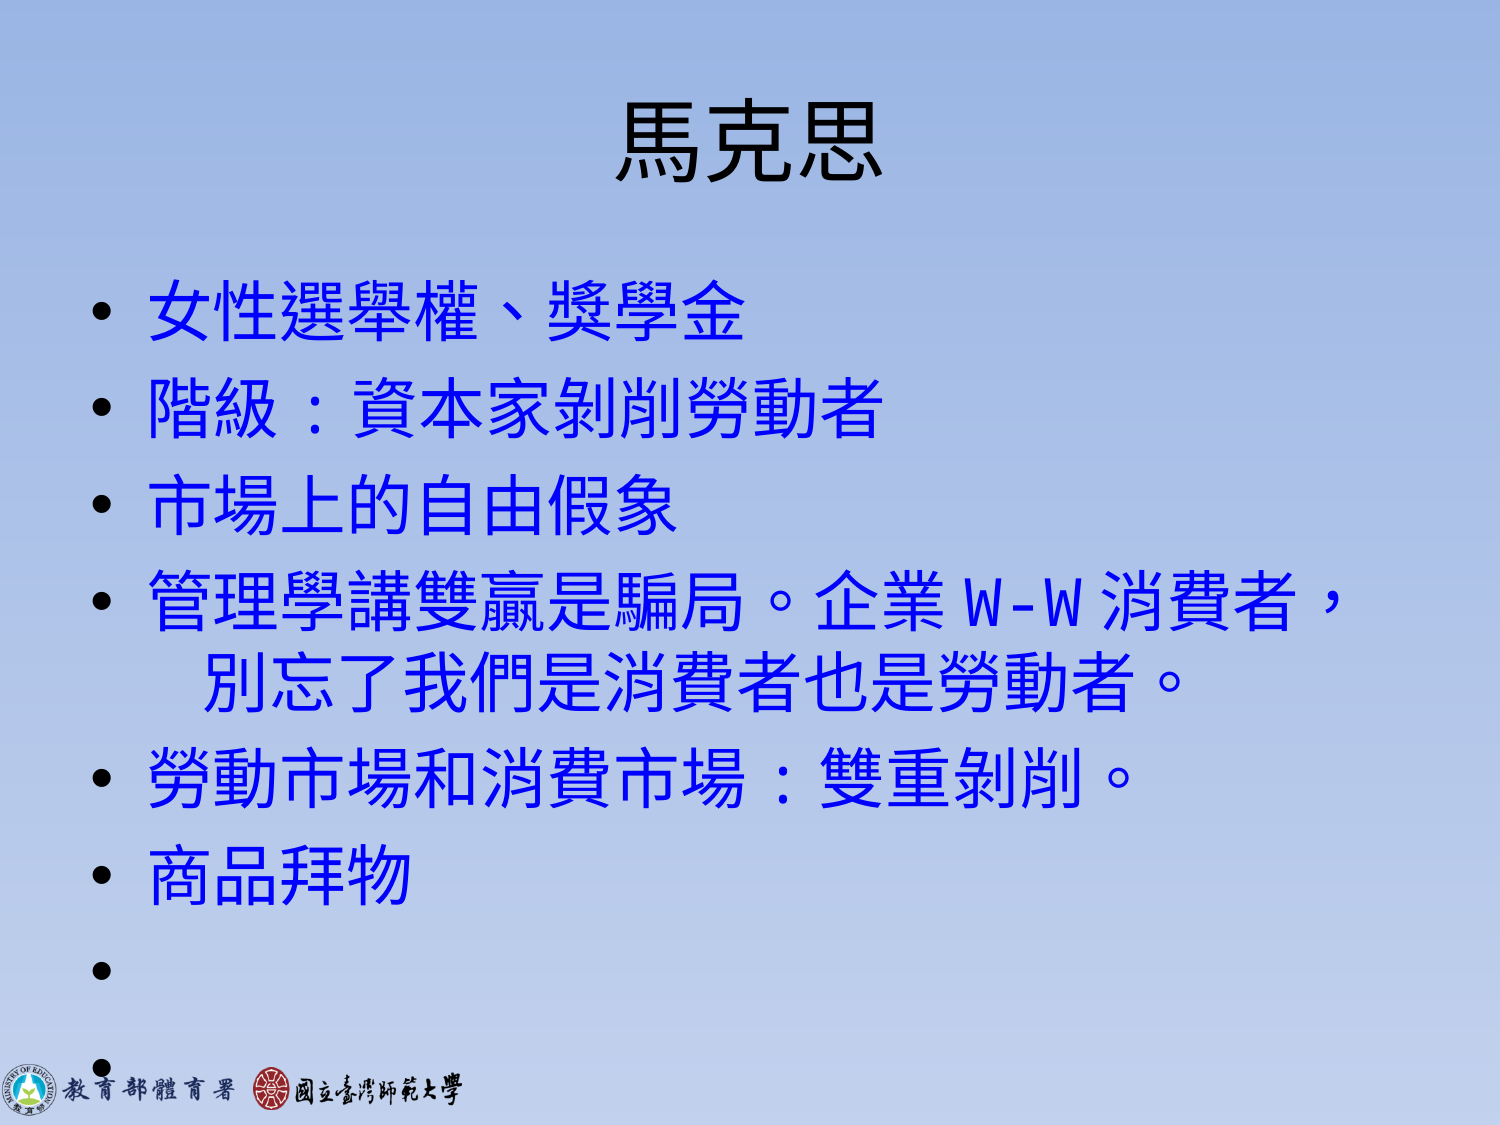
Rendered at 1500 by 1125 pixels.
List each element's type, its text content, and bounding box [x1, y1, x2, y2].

title 馬克思 [75, 45, 1426, 233]
list 女性選舉權、獎學金 階級:資本家剝削勞動者 市場上的自由假象 管理學講雙贏是騙局。企業W-W消費者，別忘了我們是消費者也是勞動者。 勞動市場和消費市場:雙重剝削。 商品拜物 [75, 262, 1426, 1005]
